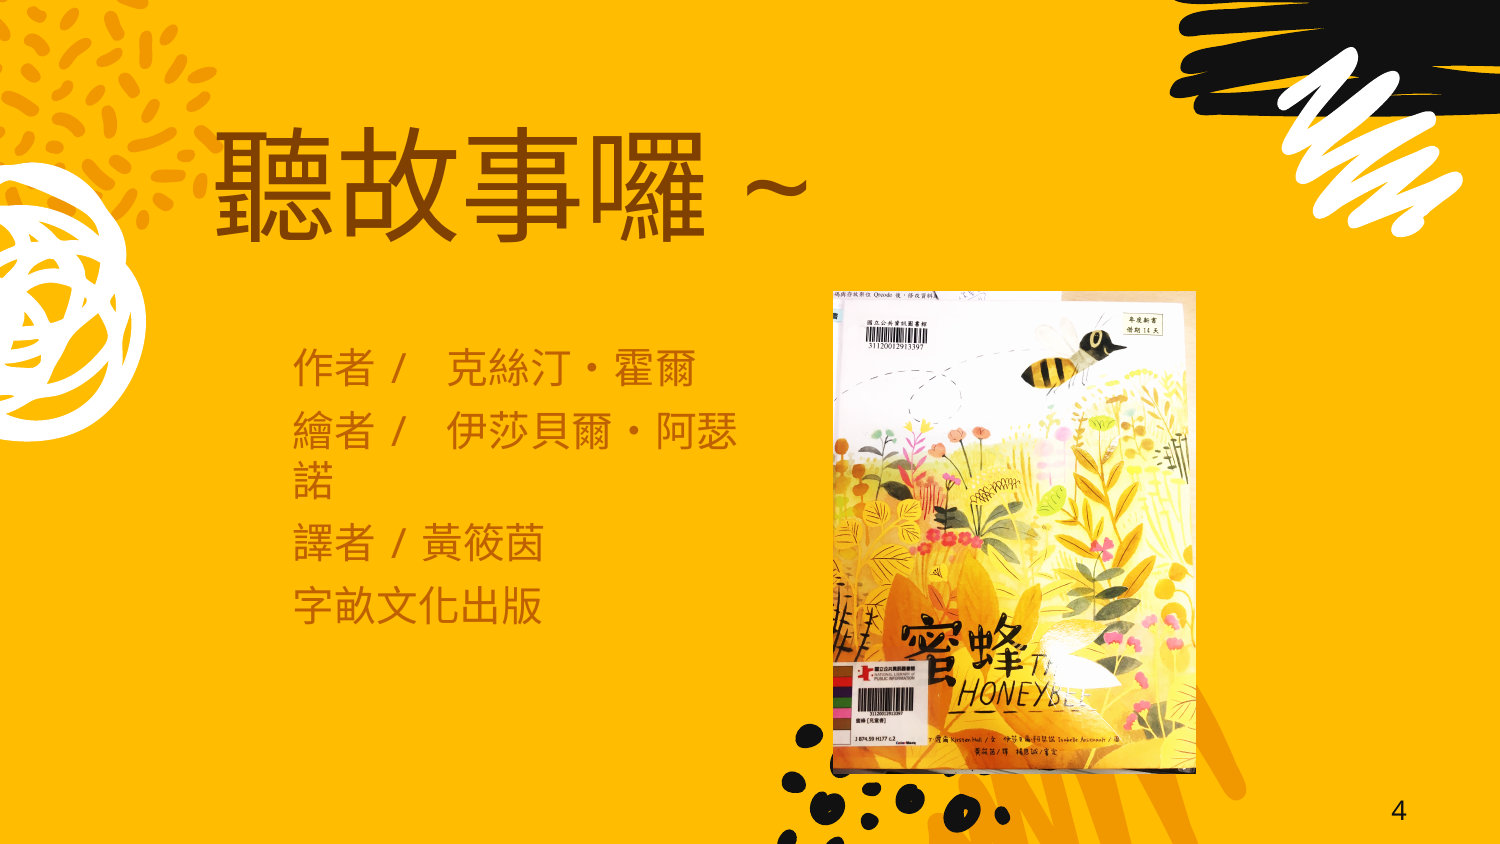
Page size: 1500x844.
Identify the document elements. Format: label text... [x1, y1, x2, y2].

text_box 4 [1391, 779, 1482, 844]
picture [833, 291, 1196, 774]
title 聽故事囉~ [210, 67, 1067, 258]
subtitle 作者/ 克絲汀‧霍爾 繪者/ 伊莎貝爾‧阿瑟諾 譯者/黃筱茵 字畝文化出版 [292, 341, 779, 701]
